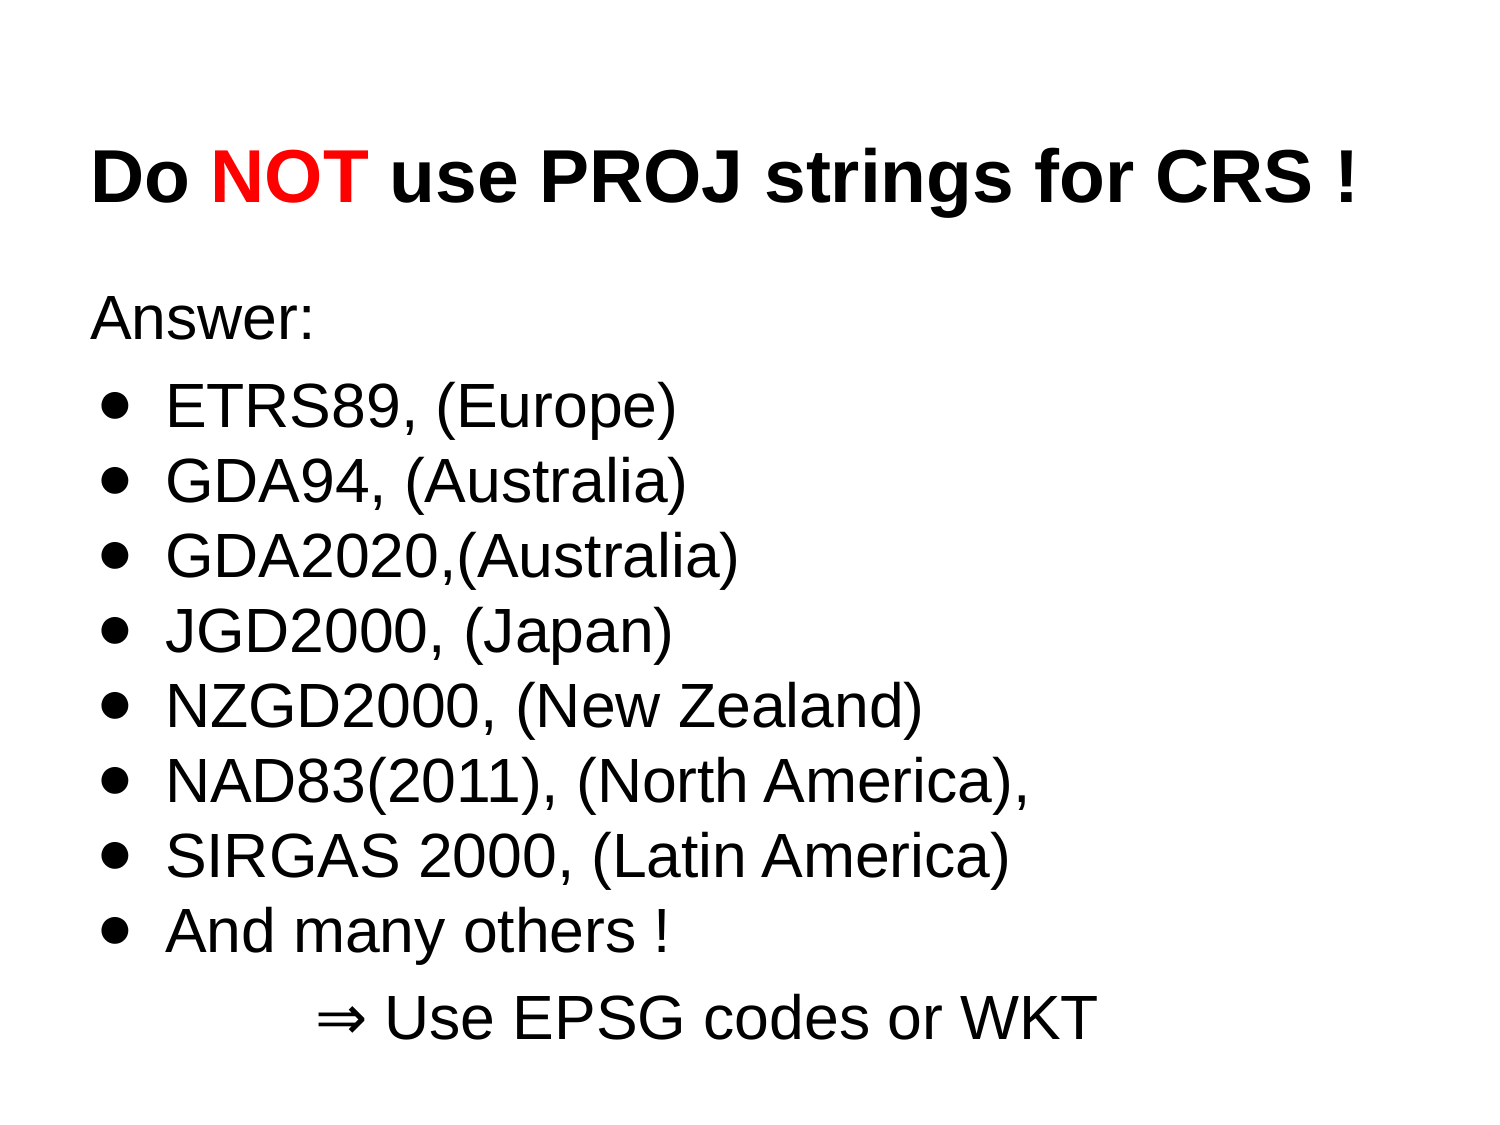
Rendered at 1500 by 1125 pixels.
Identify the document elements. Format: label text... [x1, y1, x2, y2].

title Do NOT use PROJ strings for CRS ! [75, 45, 1425, 233]
list Answer: ETRS89, (Europe) GDA94, (Australia) GDA2020,(Australia) JGD2000, (Japan) NZGD2000, (New Zealand) NAD83(2011), (North America), SIRGAS 2000, (Latin America) And many others ! ⇒ Use EPSG codes or WKT [75, 262, 1425, 1078]
